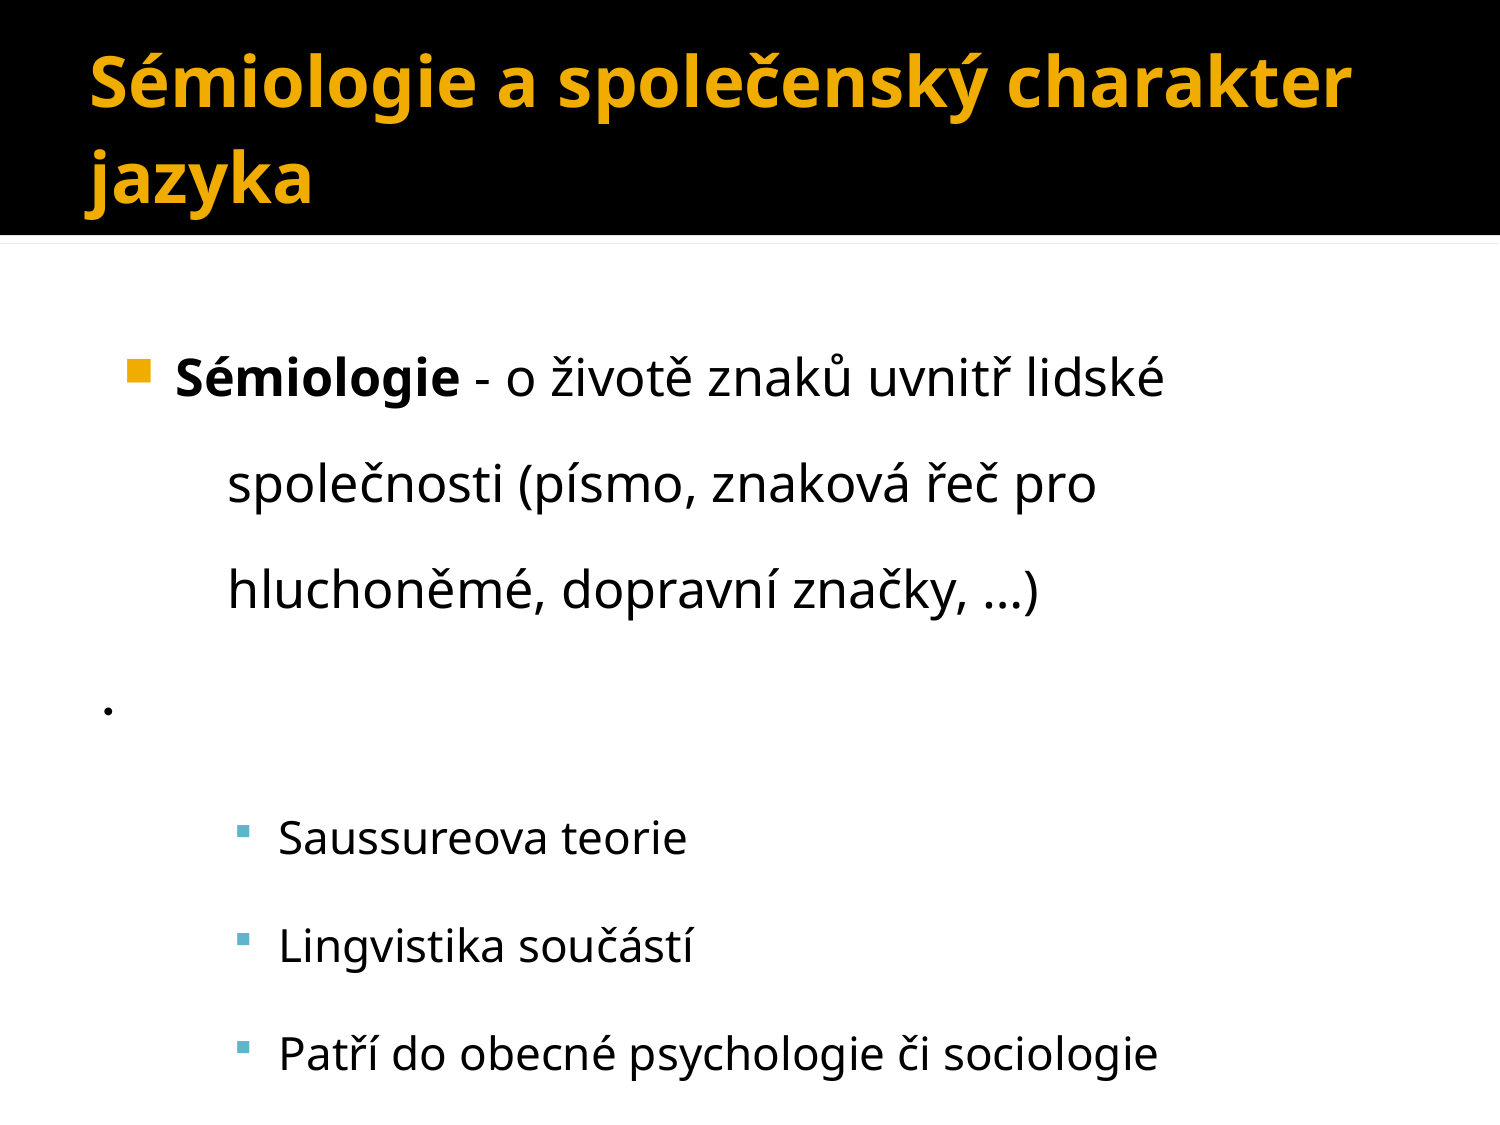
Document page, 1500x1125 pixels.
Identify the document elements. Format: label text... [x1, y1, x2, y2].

title Sémiologie a společenský charakter jazyka [75, 84, 1426, 172]
list Sémiologie - o životě znaků uvnitř lidské společnosti (písmo, znaková řeč pro hluchoněmé, dopravní značky, …) Saussureova teorie Lingvistika součástí Patří do obecné psychologie či sociologie Spjata s teoriemi o systémovosti jazyka a jazykovém znaku [75, 291, 1426, 1073]
